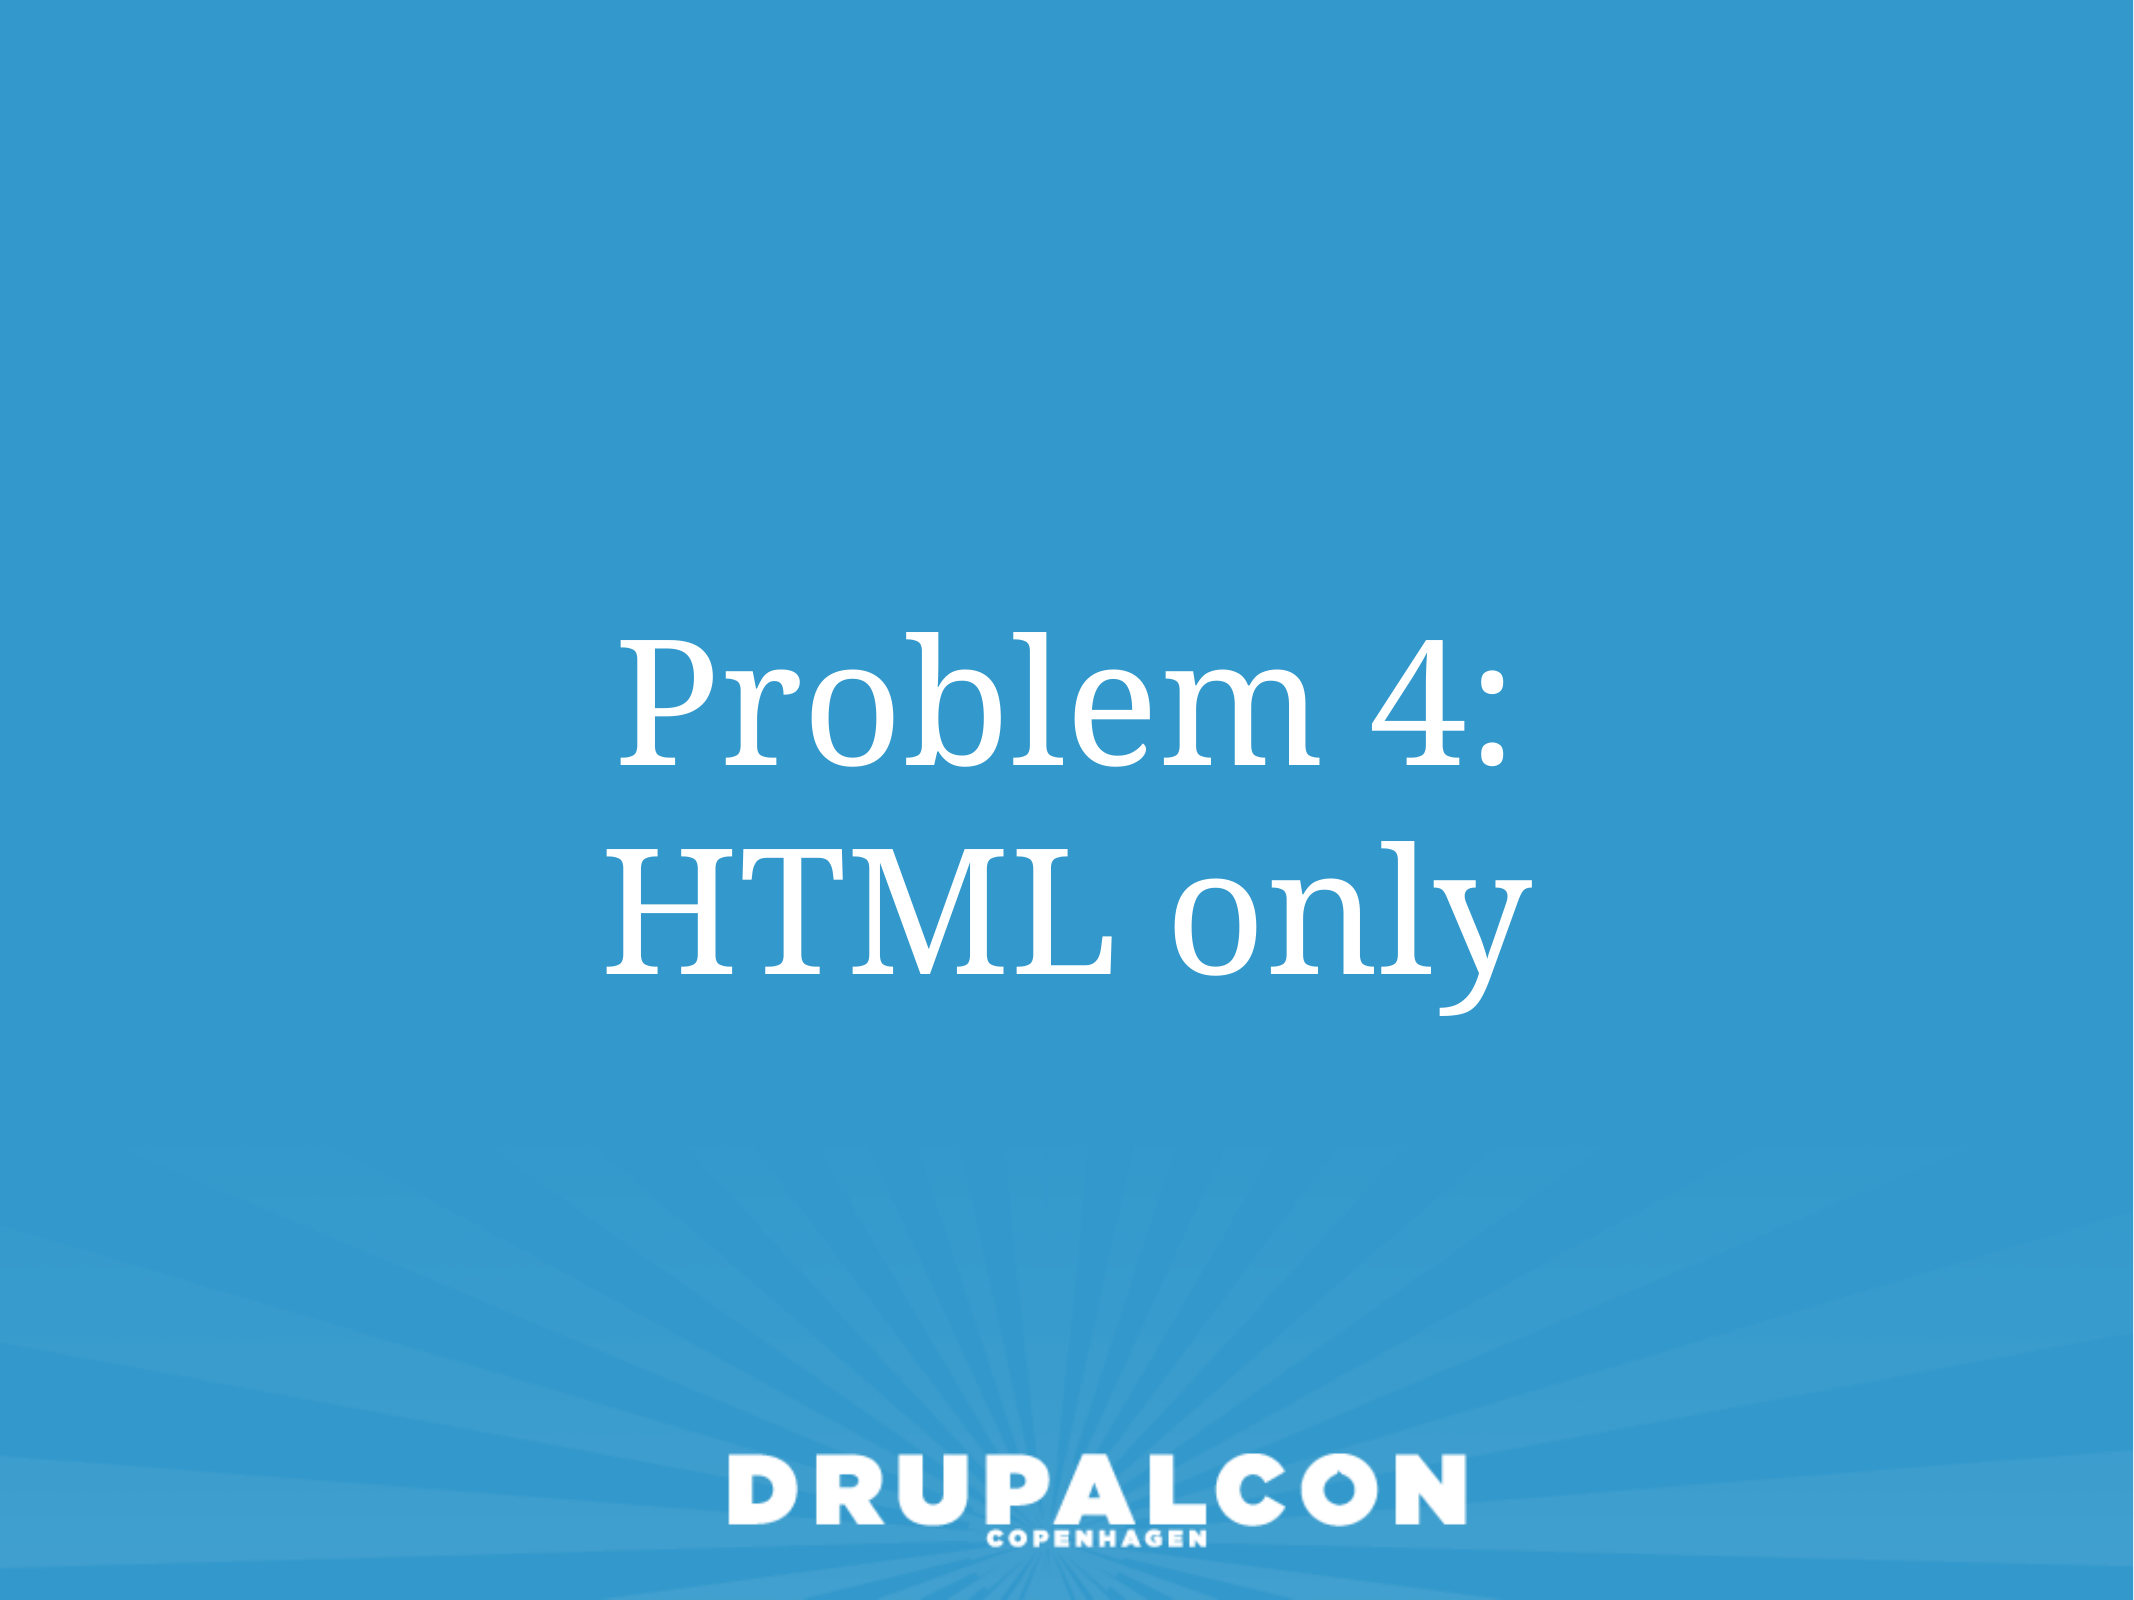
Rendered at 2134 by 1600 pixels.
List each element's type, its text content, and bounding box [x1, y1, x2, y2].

title Problem 4: HTML only [208, 573, 1925, 1027]
picture [0, 0, 2134, 1600]
